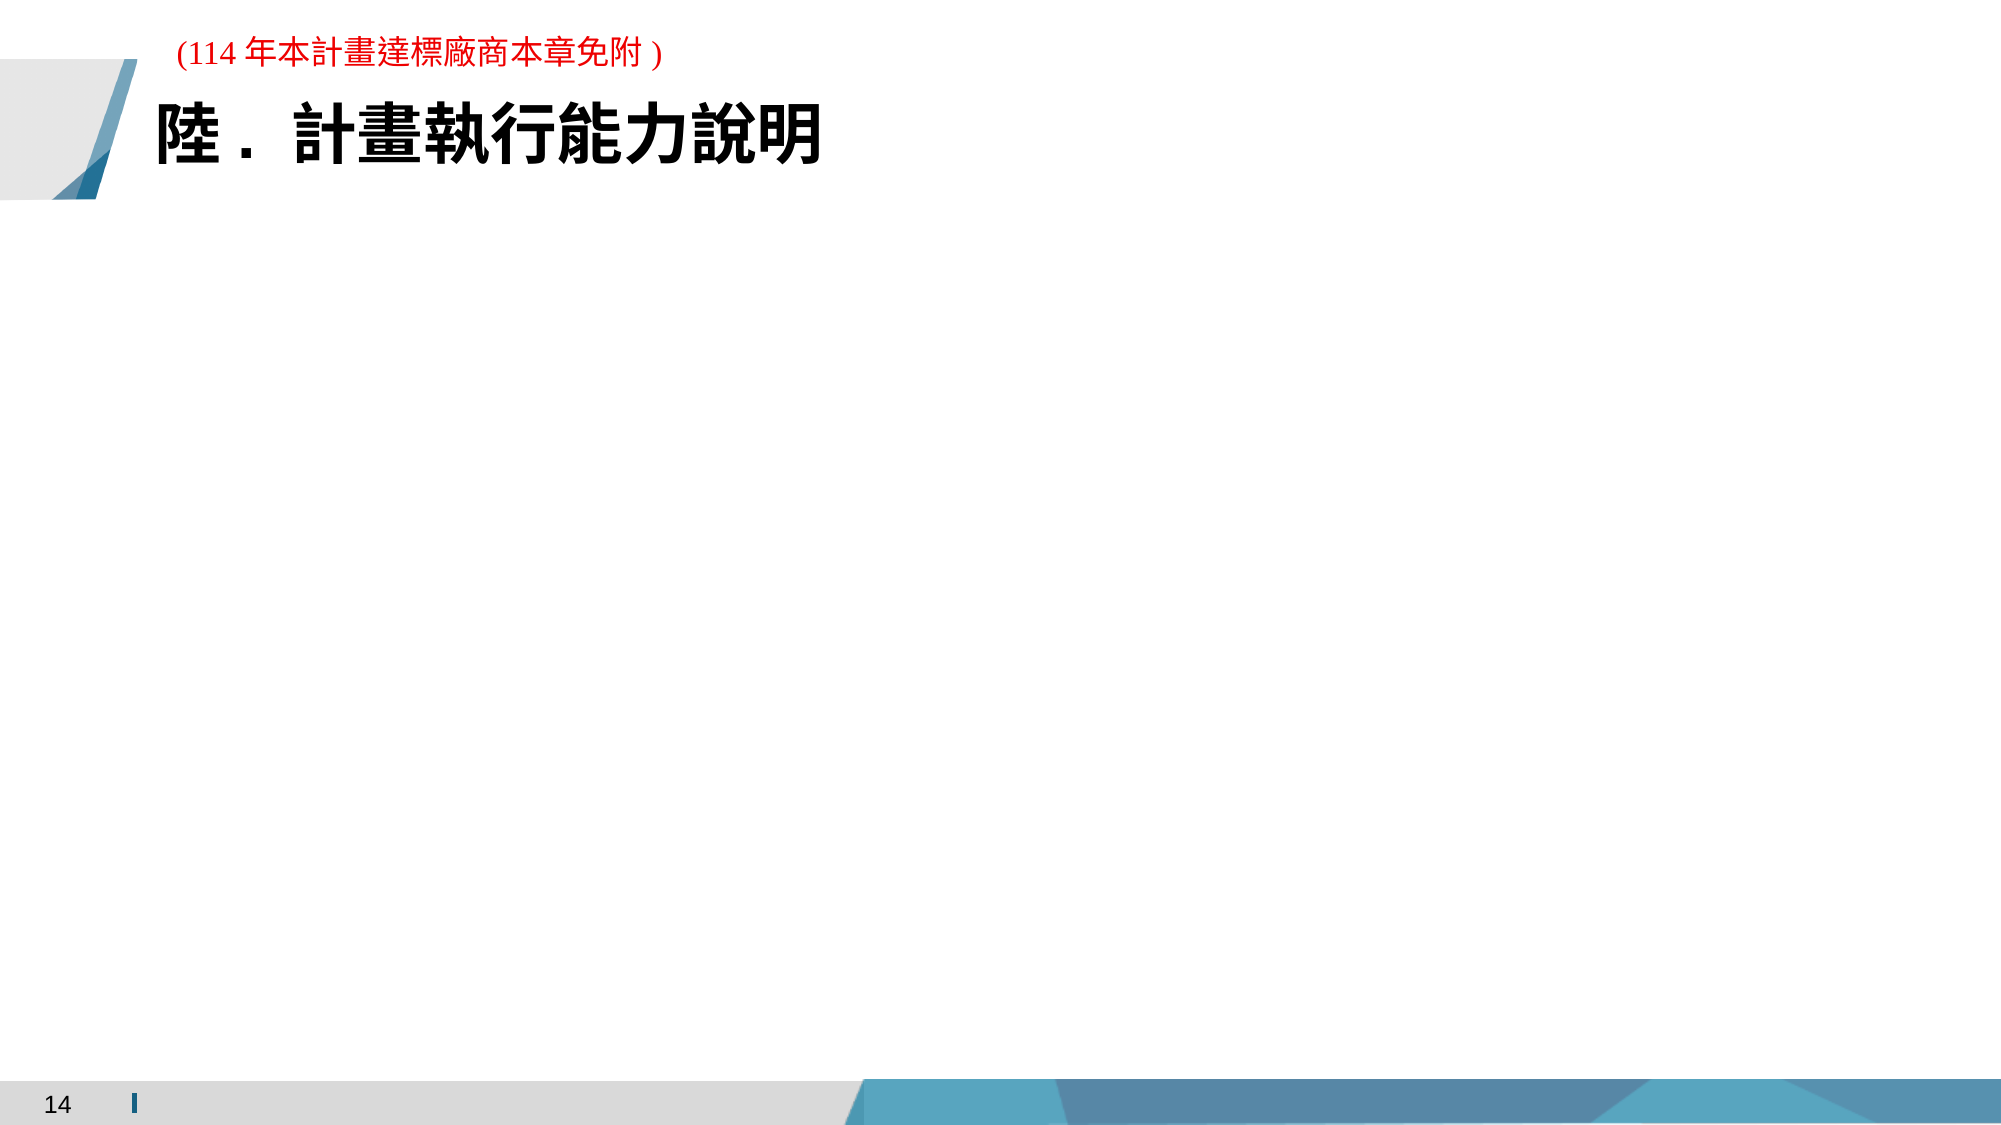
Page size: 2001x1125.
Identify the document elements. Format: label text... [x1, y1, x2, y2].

text_box [28, 1073, 106, 1125]
text_box 陸. 計畫執行能力說明 [139, 93, 1915, 171]
text_box (114年本計畫達標廠商本章免附) [161, 23, 1893, 79]
